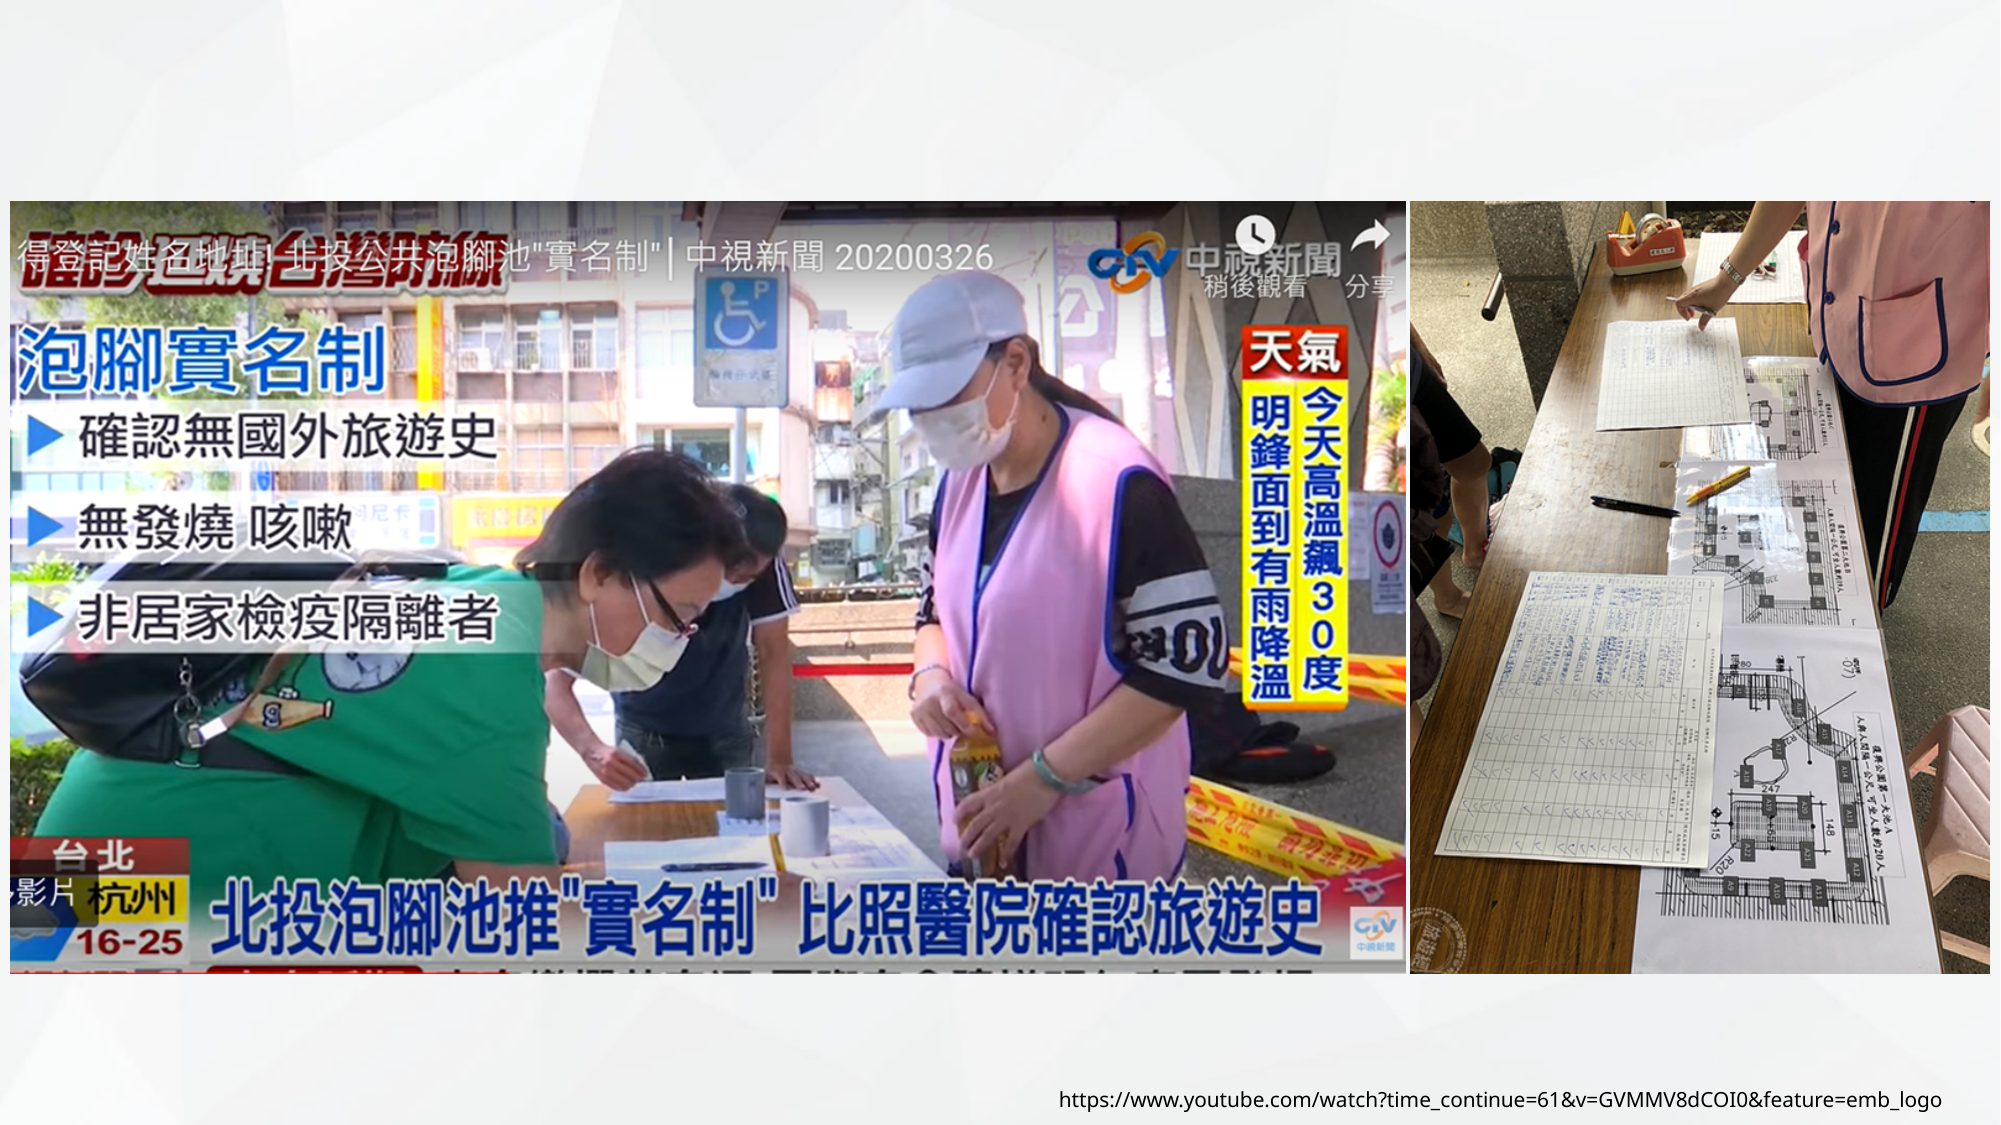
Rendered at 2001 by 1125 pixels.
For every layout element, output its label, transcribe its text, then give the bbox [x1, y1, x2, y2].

text_box https://www.youtube.com/watch?time_continue=61&v=GVMMV8dCOI0&feature=emb_logo [1043, 1079, 1972, 1120]
picture [1410, 201, 1990, 974]
picture [10, 201, 1406, 974]
